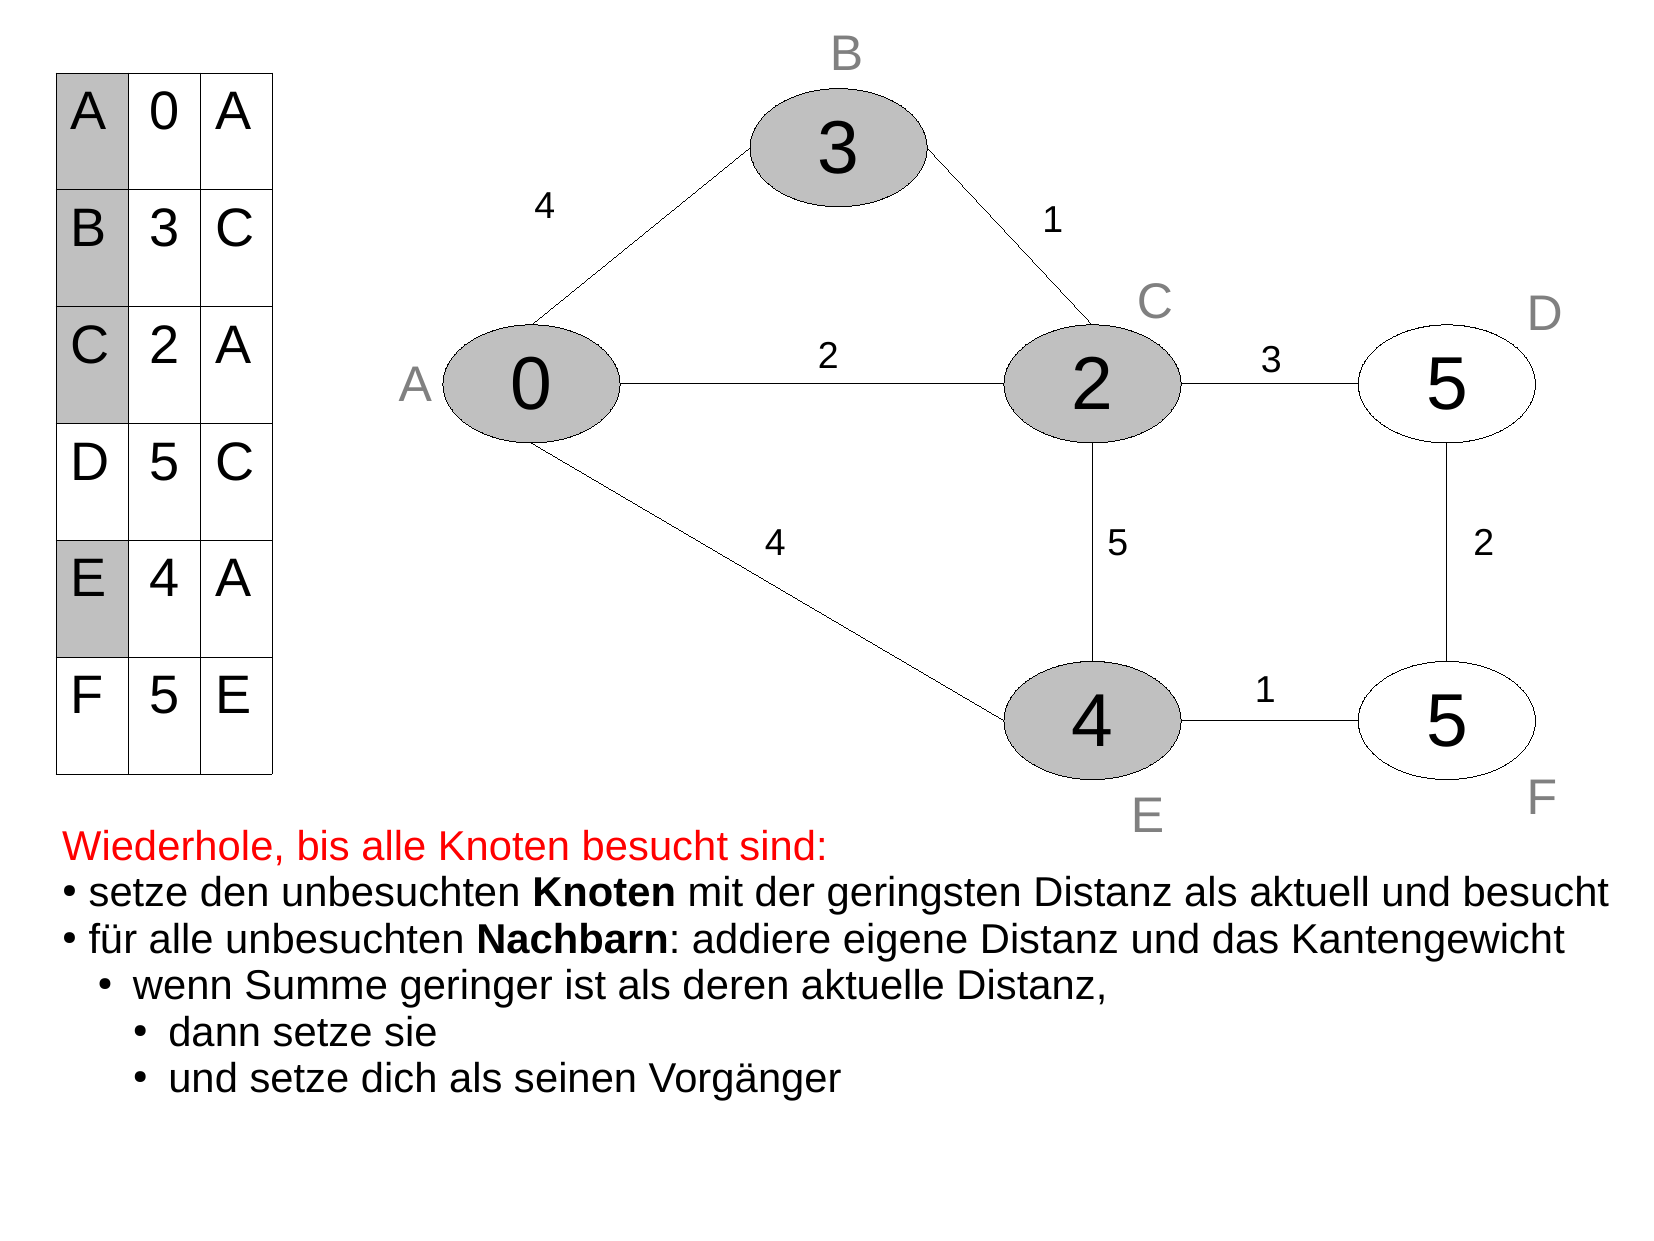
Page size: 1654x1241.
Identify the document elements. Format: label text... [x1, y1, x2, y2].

text_box D [1511, 277, 1601, 367]
text_box 5 [1092, 513, 1152, 573]
text_box 2 [1458, 513, 1518, 585]
table_cell C [57, 307, 128, 423]
table_header A [57, 74, 128, 189]
table_cell C [201, 424, 272, 540]
text_box 4 [750, 513, 810, 571]
text_box 5 [1358, 324, 1536, 443]
table_cell F [57, 658, 128, 774]
table_cell A [201, 541, 272, 657]
table_cell 5 [129, 424, 200, 540]
text_box 3 [750, 89, 928, 207]
text_box 4 [1003, 661, 1182, 780]
text_box A [383, 348, 473, 426]
table_cell C [201, 190, 272, 306]
text_box B [814, 17, 904, 89]
text_box C [1122, 265, 1211, 361]
text_box 0 [461, 324, 621, 443]
table_header 0 [129, 74, 200, 189]
table_header A [201, 74, 272, 189]
table_cell 5 [129, 658, 200, 774]
table_cell E [57, 541, 128, 657]
text_box 3 [1246, 330, 1306, 390]
text_box 2 [803, 326, 863, 384]
text_box 2 [1003, 324, 1182, 443]
text_box Wiederhole, bis alle Knoten besucht sind: setze den unbesuchten Knoten mit der geringsten Distanz als aktuell und besucht für alle unbesuchten Nachbarn: addiere eigene Distanz und das Kantengewicht wenn Summe geringer ist als deren aktuelle Distanz, dann setze sie und setze dich als seinen Vorgänger [47, 815, 1654, 1113]
text_box 1 [1240, 661, 1300, 725]
table_cell D [57, 424, 128, 540]
table_cell B [57, 190, 128, 306]
text_box 5 [1358, 661, 1536, 780]
table_cell 3 [129, 190, 200, 306]
table_cell 2 [129, 307, 200, 423]
table_cell E [201, 658, 272, 774]
table_cell A [201, 307, 272, 423]
text_box F [1511, 761, 1601, 815]
table_cell 4 [129, 541, 200, 657]
text_box 1 [1027, 191, 1087, 249]
text_box 4 [519, 177, 579, 235]
text_box E [1116, 779, 1176, 815]
